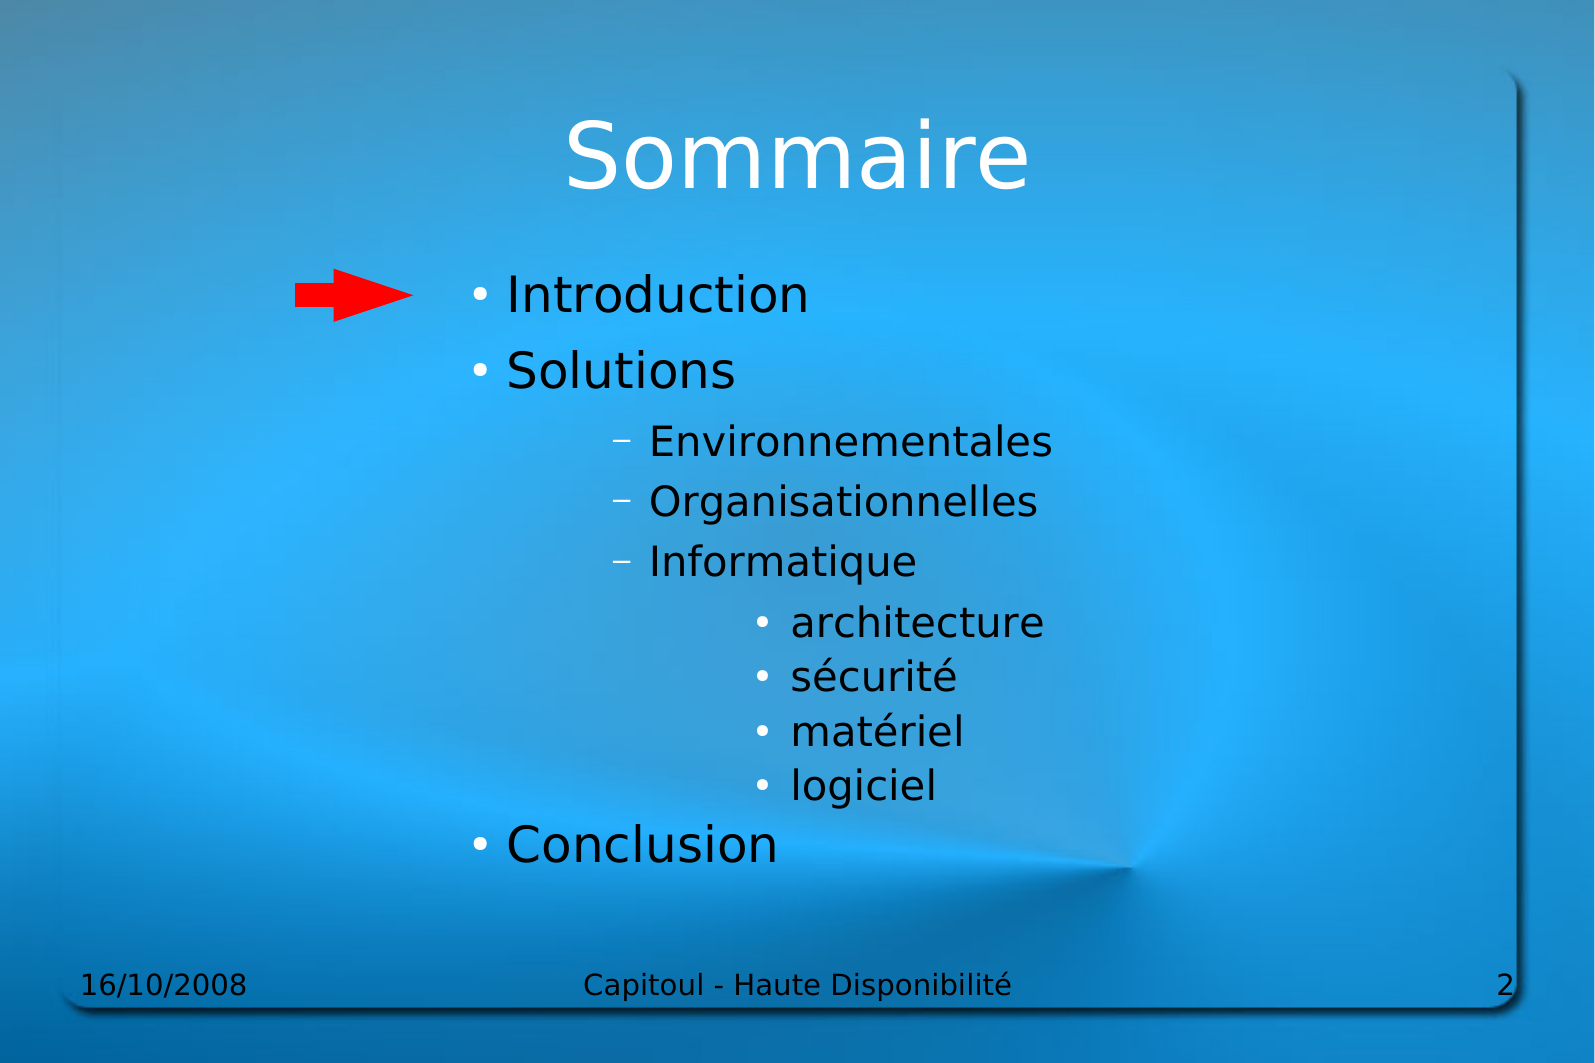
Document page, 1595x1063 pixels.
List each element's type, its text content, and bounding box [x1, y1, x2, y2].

picture [0, 0, 1595, 1063]
title Sommaire [117, 103, 1479, 211]
list Introduction Solutions Environnementales Organisationnelles Informatique architecture sécurité matériel logiciel Conclusion [117, 265, 1479, 978]
